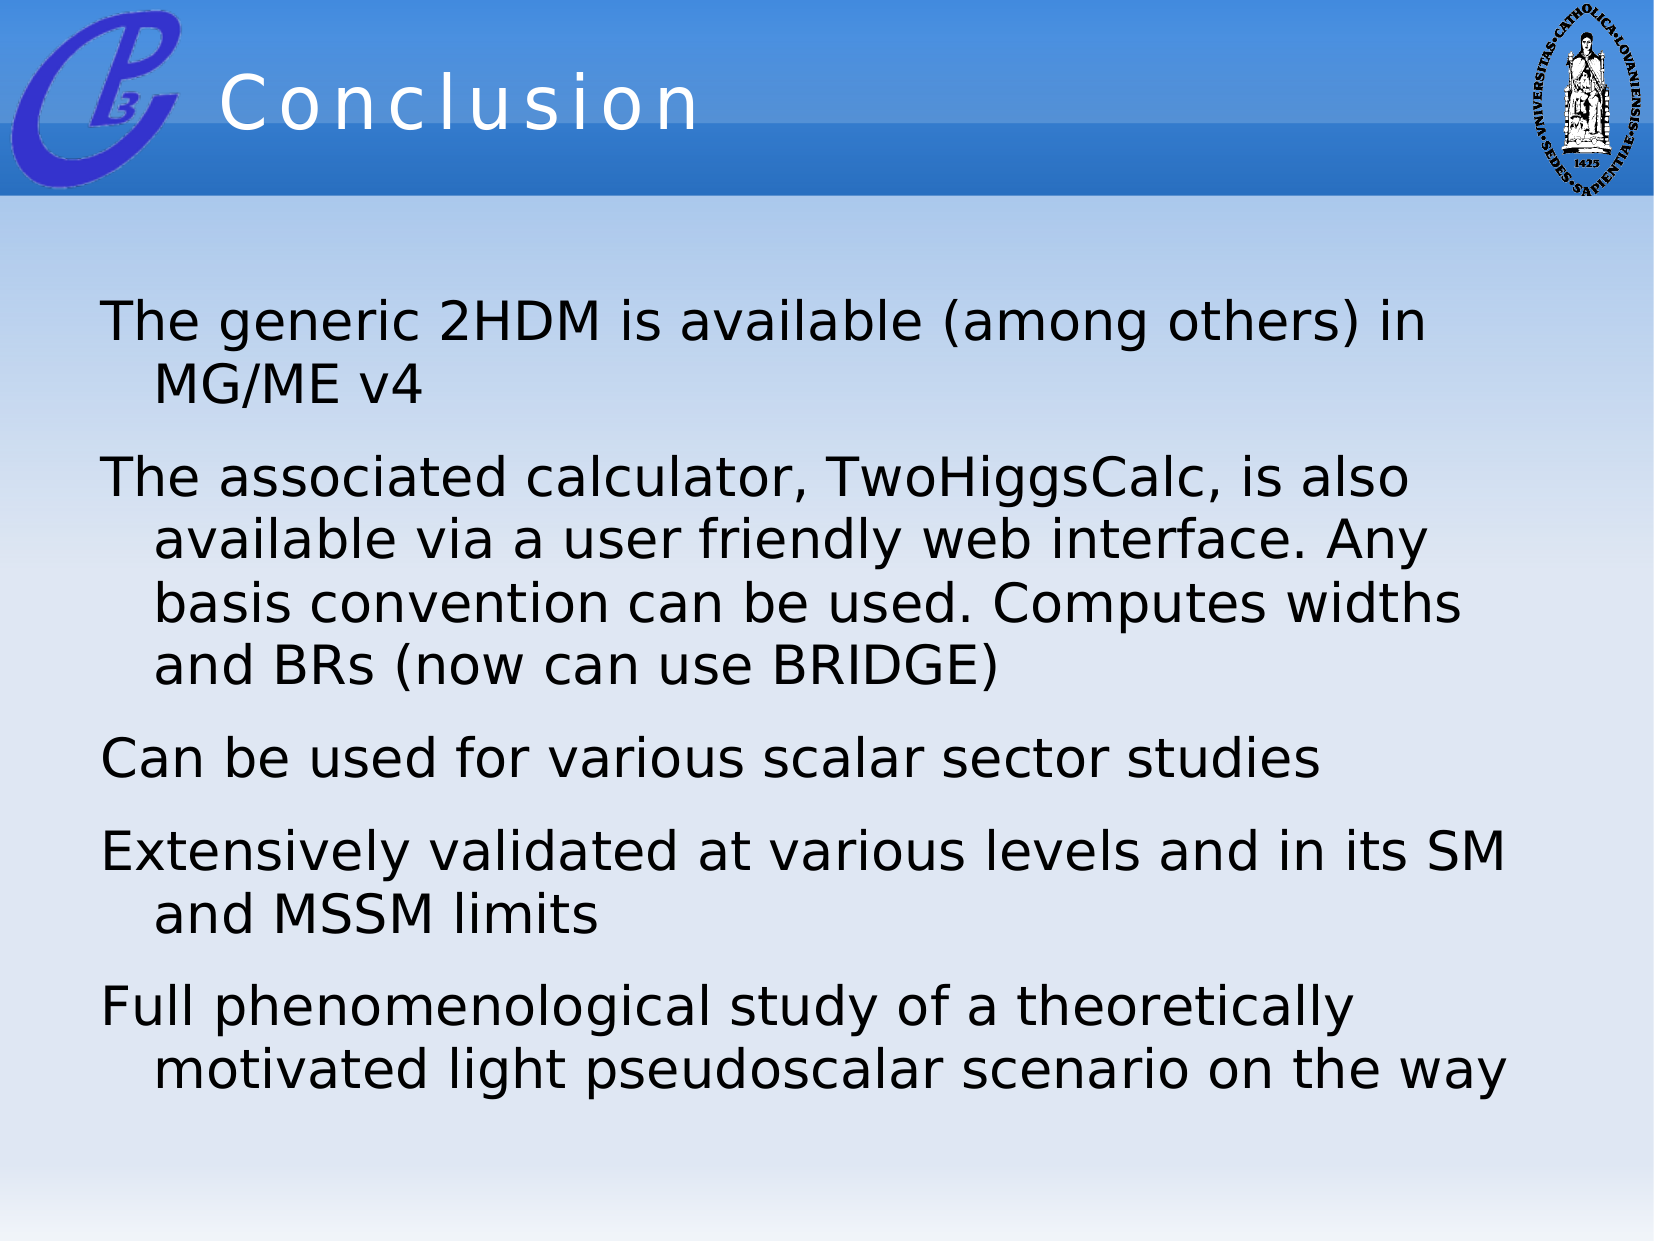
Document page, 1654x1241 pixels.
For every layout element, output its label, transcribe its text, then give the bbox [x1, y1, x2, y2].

picture [0, 0, 1654, 1241]
list The generic 2HDM is available (among others) in MG/ME v4 The associated calculator, TwoHiggsCalc, is also available via a user friendly web interface. Any basis convention can be used. Computes widths and BRs (now can use BRIDGE) Can be used for various scalar sector studies Extensively validated at various levels and in its SM and MSSM limits Full phenomenological study of a theoretically motivated light pseudoscalar scenario on the way [82, 290, 1571, 1102]
title Conclusion [218, 36, 1501, 171]
